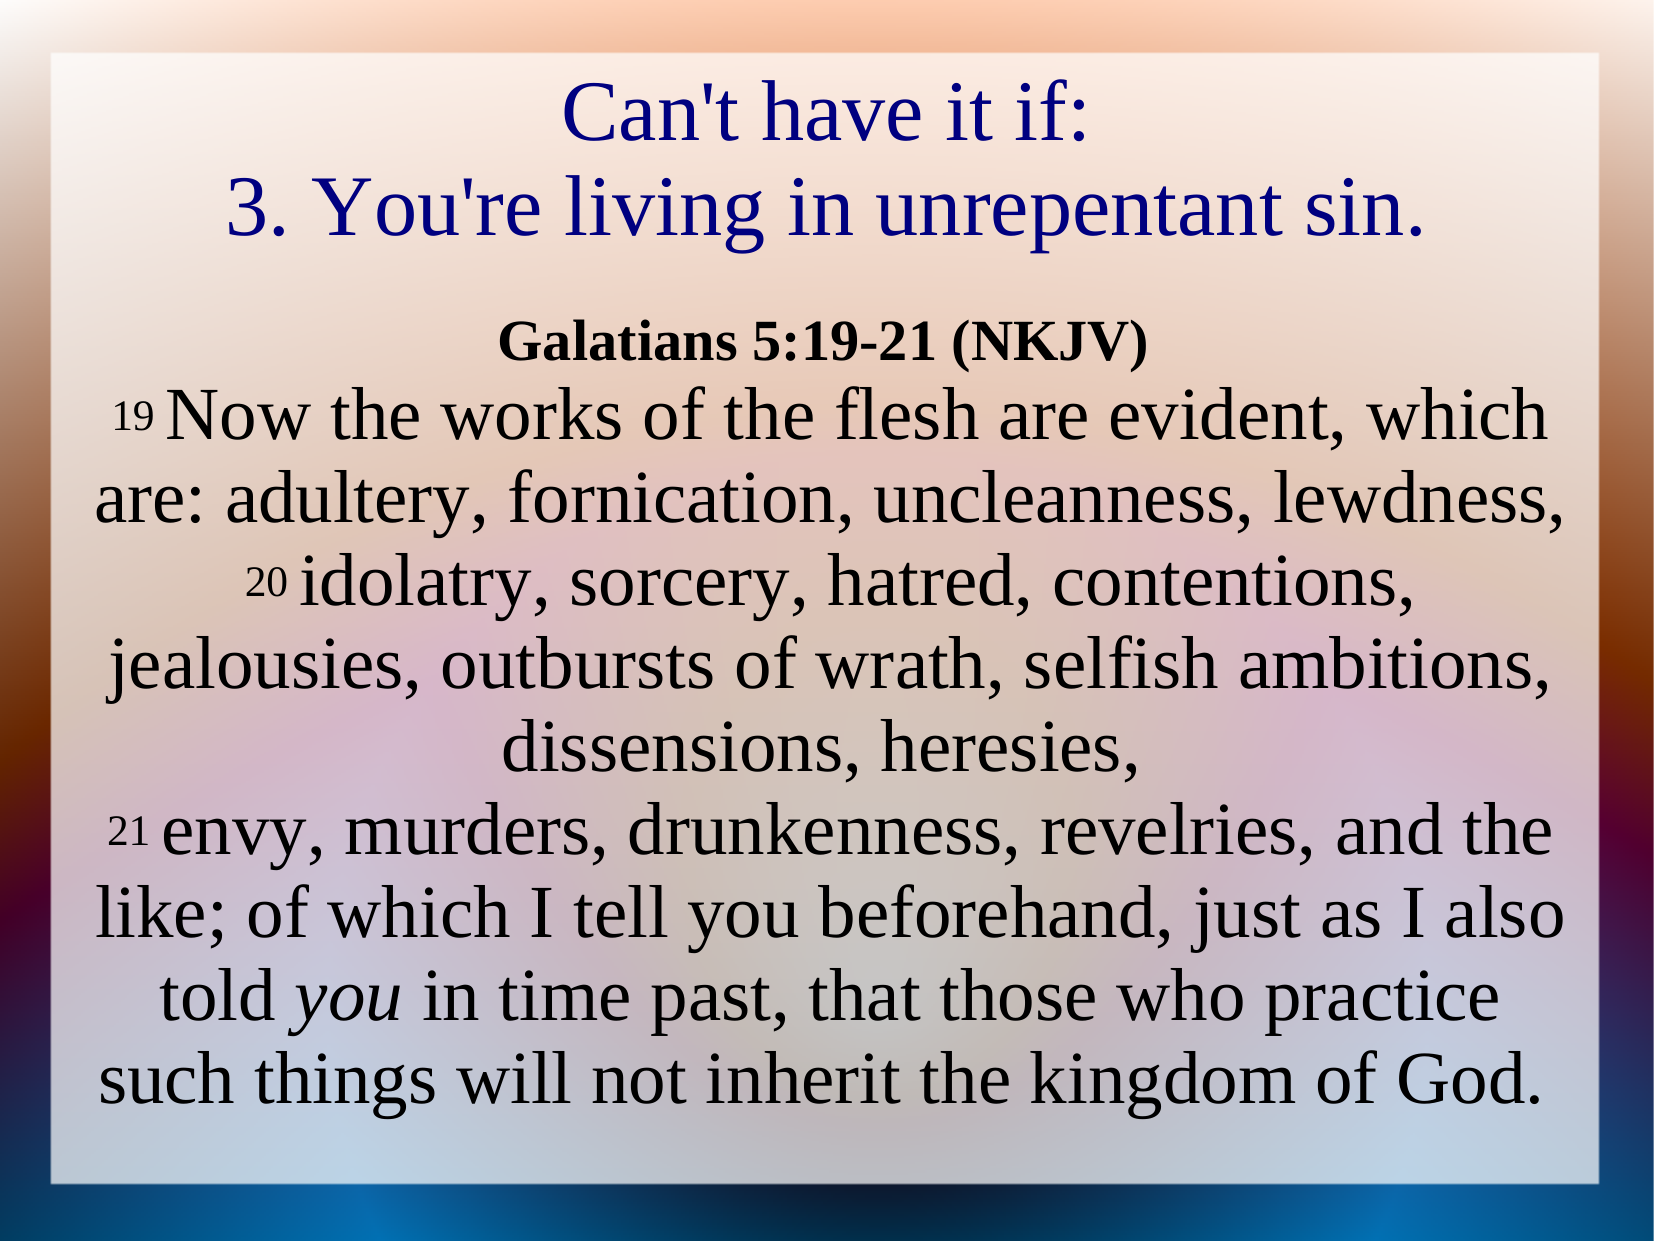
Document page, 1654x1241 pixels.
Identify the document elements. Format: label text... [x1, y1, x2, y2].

title Can't have it if: 3. You're living in unrepentant sin. [82, 55, 1571, 263]
picture [0, 0, 1654, 1241]
subtitle Galatians 5:19-21 (NKJV) 19 Now the works of the flesh are evident, which are: adultery, fornication, uncleanness, lewdness, 20 idolatry, sorcery, hatred, contentions, jealousies, outbursts of wrath, selfish ambitions, dissensions, heresies, 21 envy, murders, drunkenness, revelries, and the like; of which I tell you beforehand, just as I also told you in time past, that those who practice such things will not inherit the kingdom of God. [86, 307, 1576, 1121]
